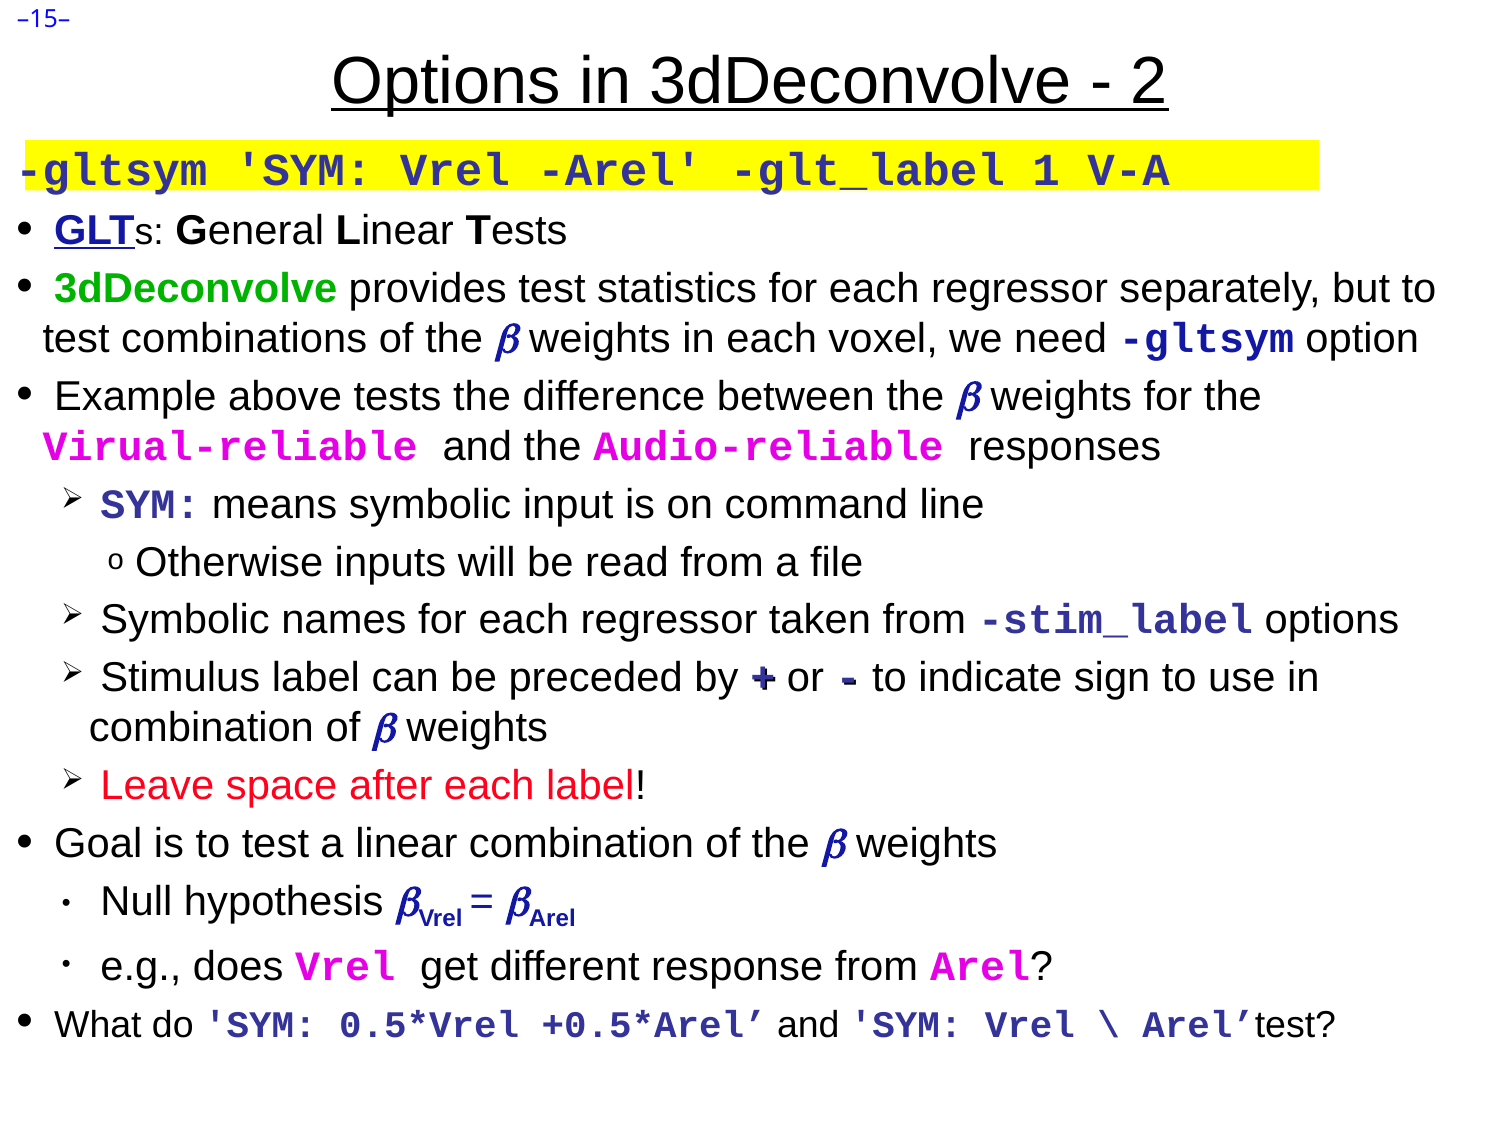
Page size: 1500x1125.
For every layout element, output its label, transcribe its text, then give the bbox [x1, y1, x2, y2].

list -gltsym 'SYM: Vrel -Arel' -glt_label 1 V-A GLTs: General Linear Tests 3dDeconvolve provides test statistics for each regressor separately, but to test combinations of the  weights in each voxel, we need -gltsym option Example above tests the difference between the  weights for the Virual-reliable and the Audio-reliable responses SYM: means symbolic input is on command line Otherwise inputs will be read from a file Symbolic names for each regressor taken from -stim_label options Stimulus label can be preceded by + or - to indicate sign to use in combination of  weights Leave space after each label! Goal is to test a linear combination of the  weights Null hypothesis Vrel = Arel e.g., does Vrel get different response from Arel? What do 'SYM: 0.5*Vrel +0.5*Arel’ and 'SYM: Vrel \ Arel’test? [0, 132, 1464, 1090]
title Options in 3dDeconvolve - 2 [112, 14, 1388, 132]
